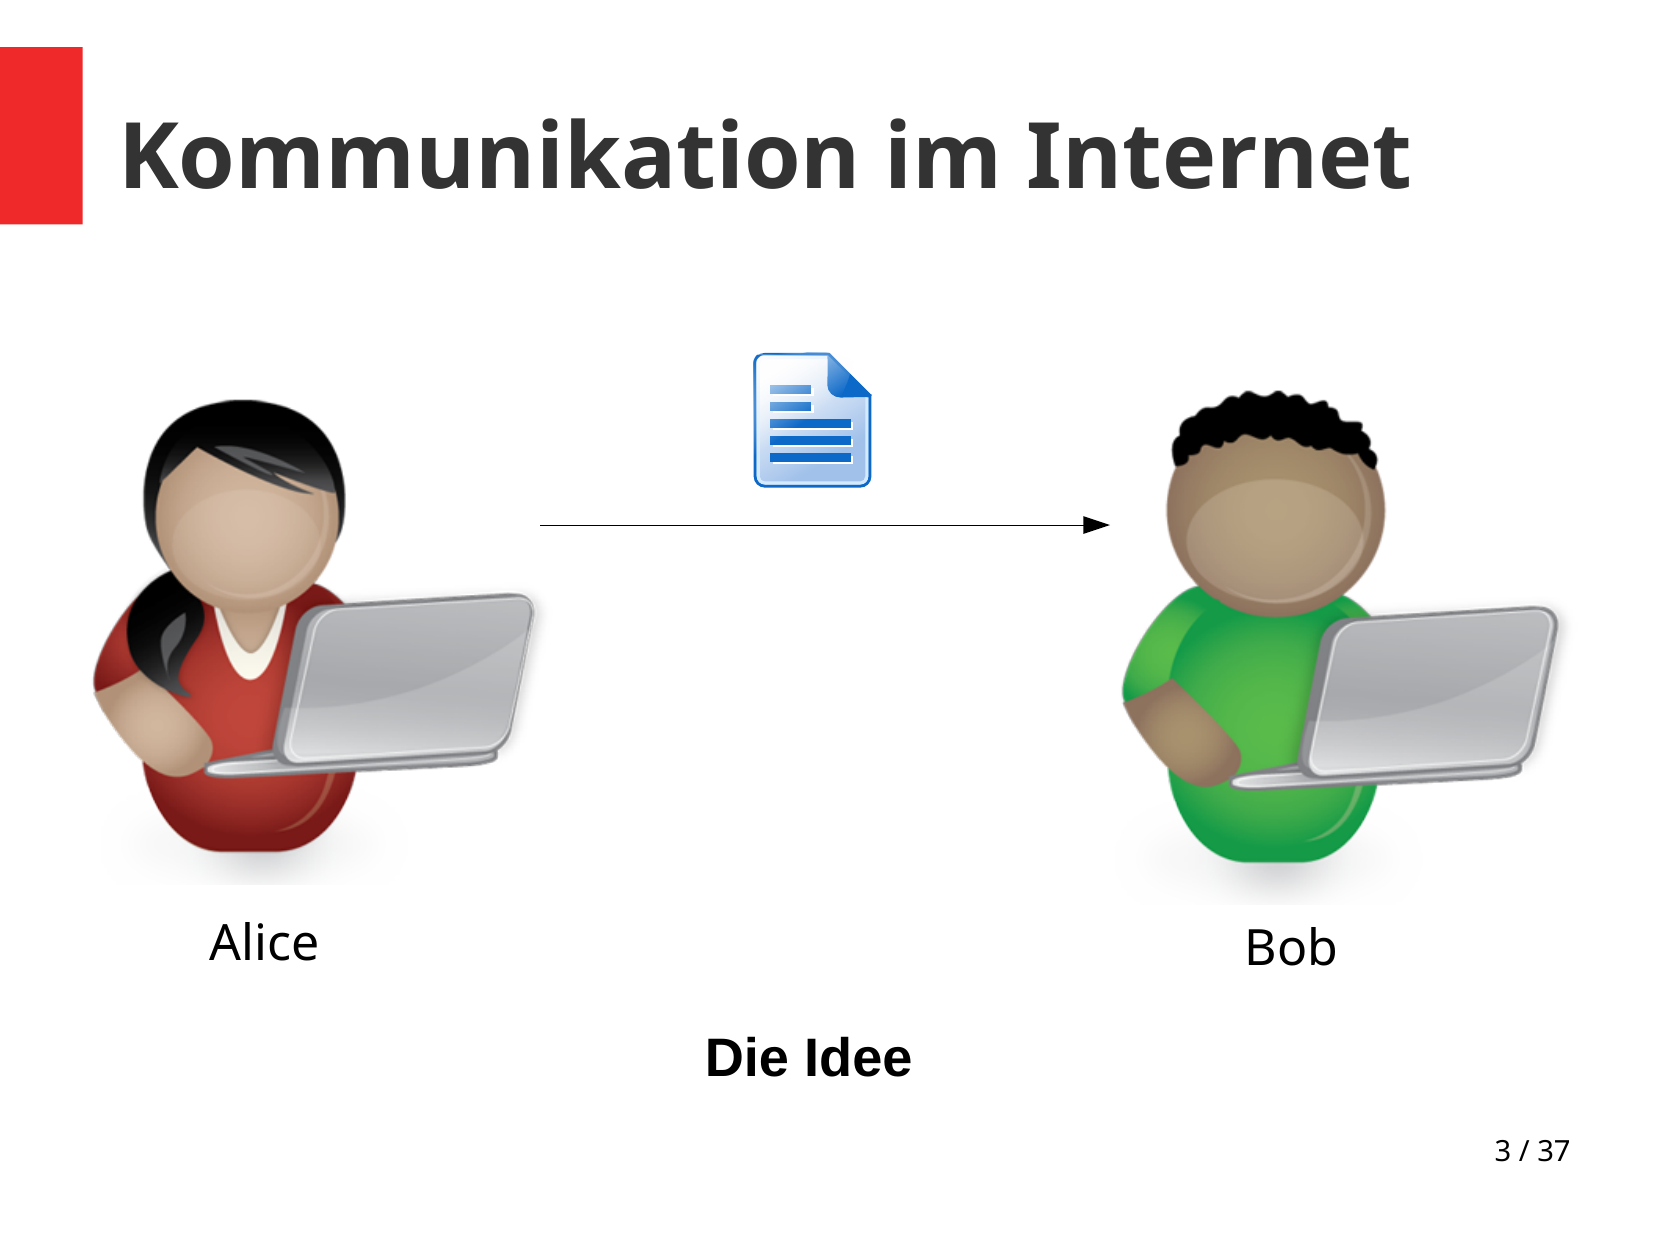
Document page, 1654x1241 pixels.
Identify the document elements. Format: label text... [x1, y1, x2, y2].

text_box Die Idee [690, 1020, 1126, 1096]
picture [736, 346, 886, 496]
picture [1080, 344, 1596, 905]
title Kommunikation im Internet [118, 49, 1571, 257]
text_box Bob [1230, 904, 1411, 988]
text_box Alice [195, 900, 481, 984]
picture [53, 372, 556, 886]
